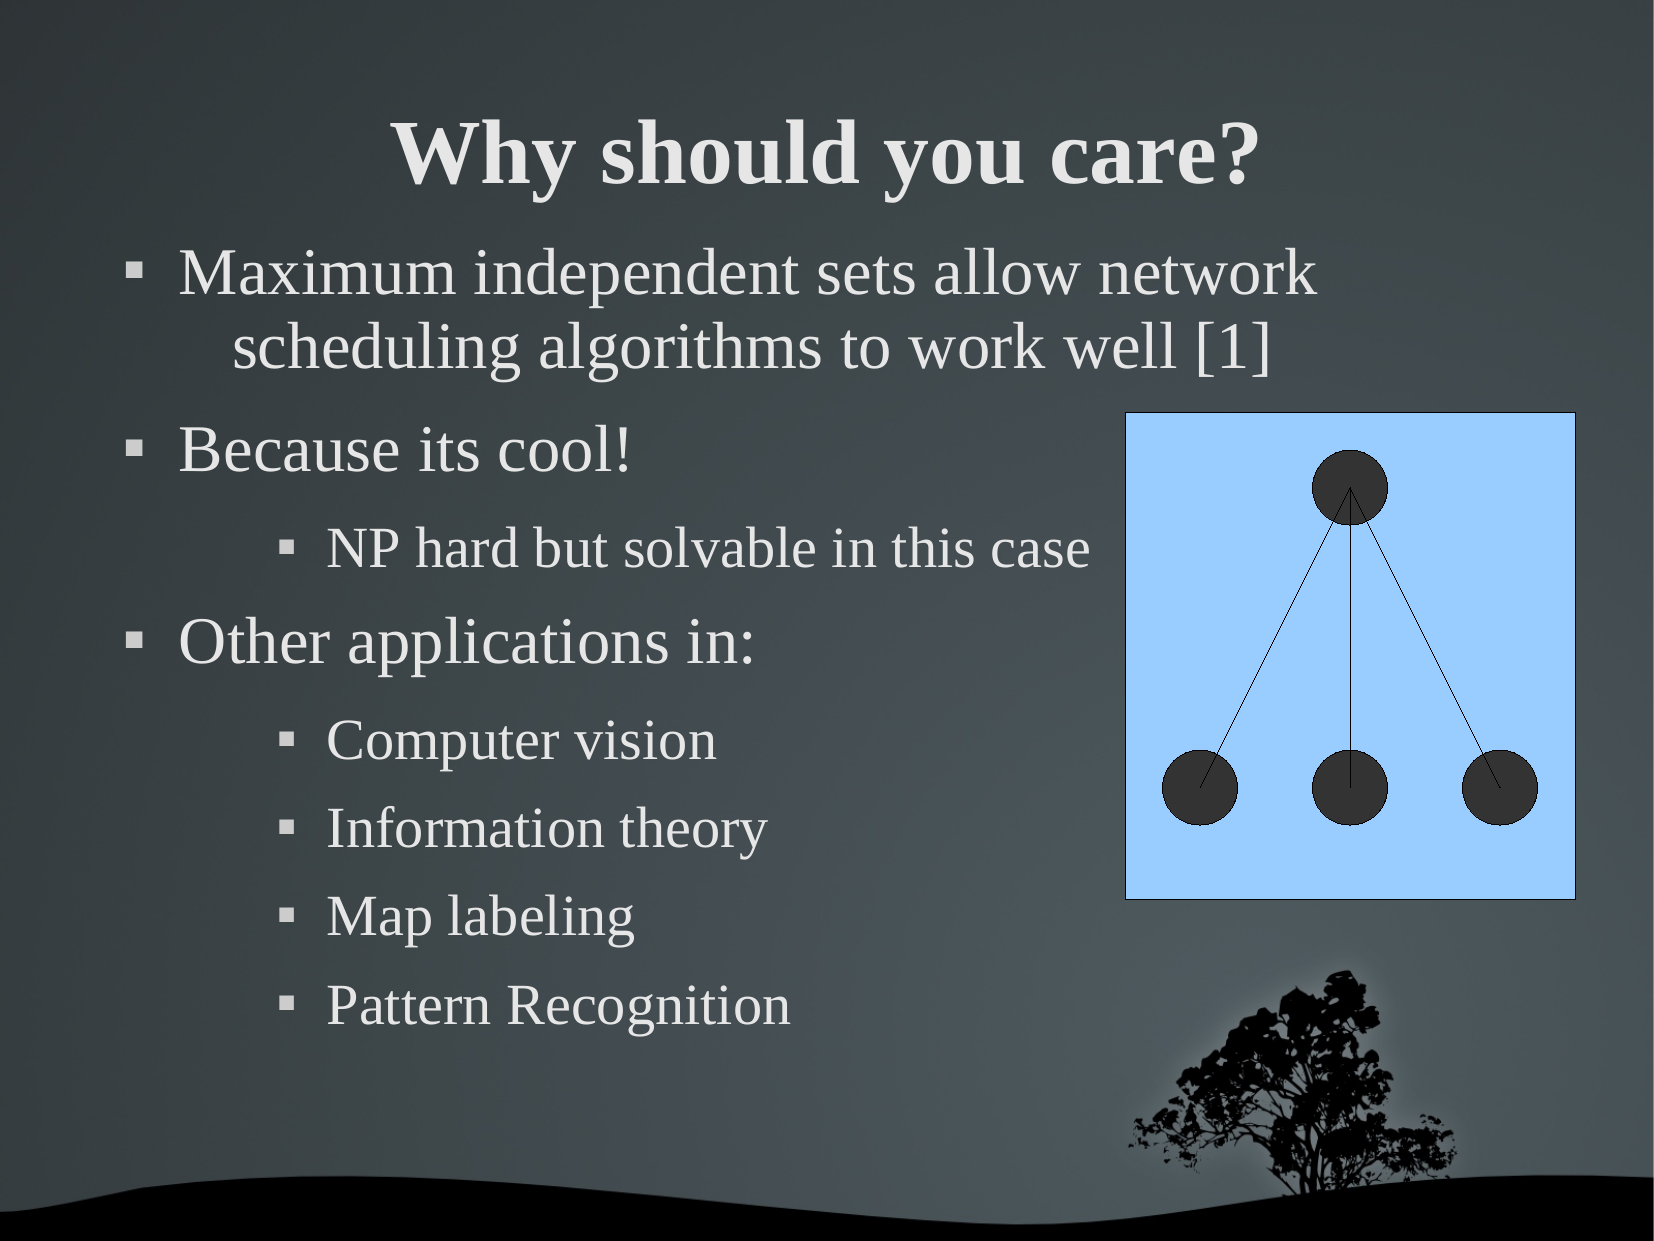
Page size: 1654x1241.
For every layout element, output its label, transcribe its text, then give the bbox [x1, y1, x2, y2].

title Why should you care? [82, 49, 1571, 257]
picture [0, 0, 1654, 1241]
text_box [1125, 412, 1576, 900]
list Maximum independent sets allow network scheduling algorithms to work well [1] Because its cool! NP hard but solvable in this case Other applications in: Computer vision Information theory Map labeling Pattern Recognition [90, 234, 1579, 1094]
